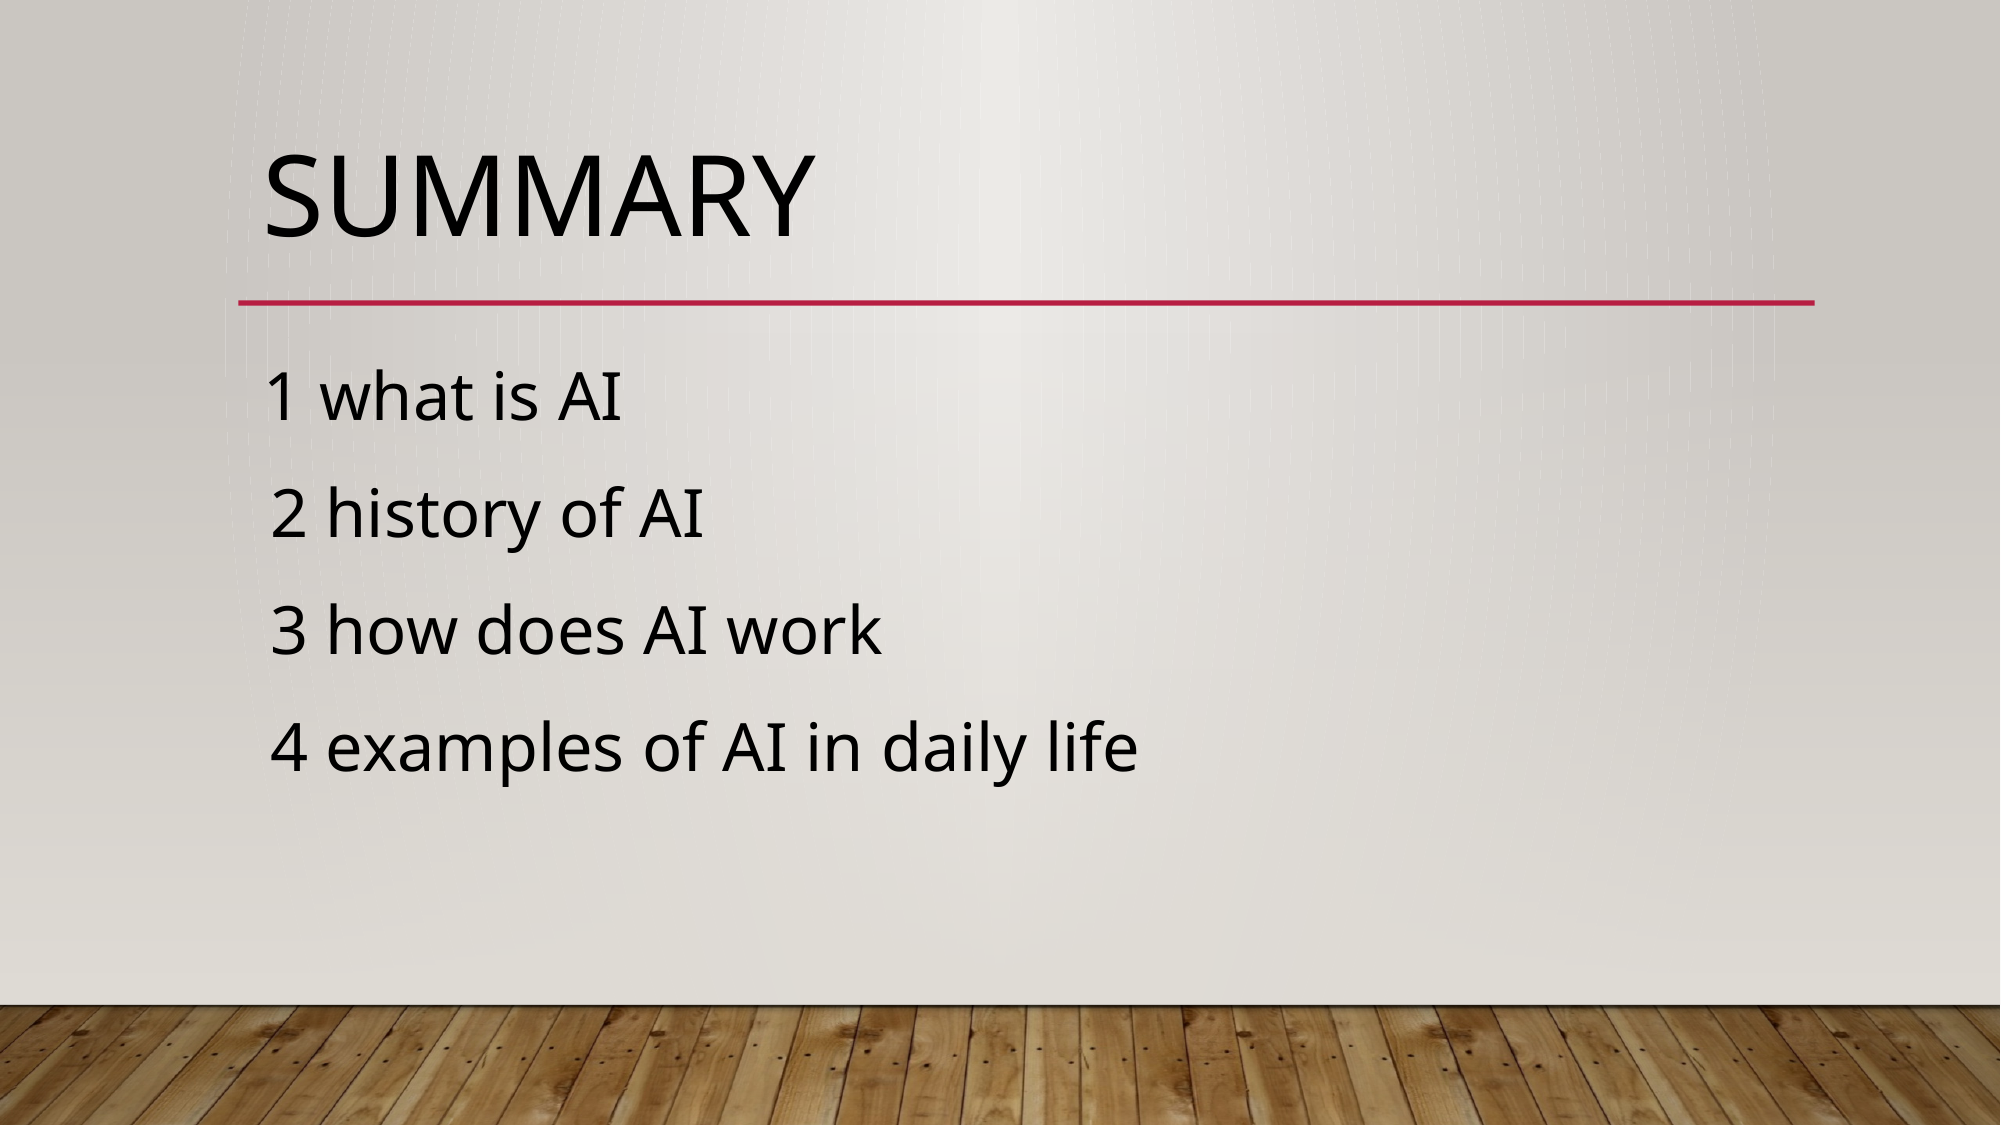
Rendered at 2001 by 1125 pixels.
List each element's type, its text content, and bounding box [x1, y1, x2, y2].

title Summary [247, 131, 1824, 305]
list 1 what is AI 2 history of AI 3 how does AI work 4 examples of AI in daily life [238, 330, 1814, 897]
picture [0, 1005, 2000, 1125]
